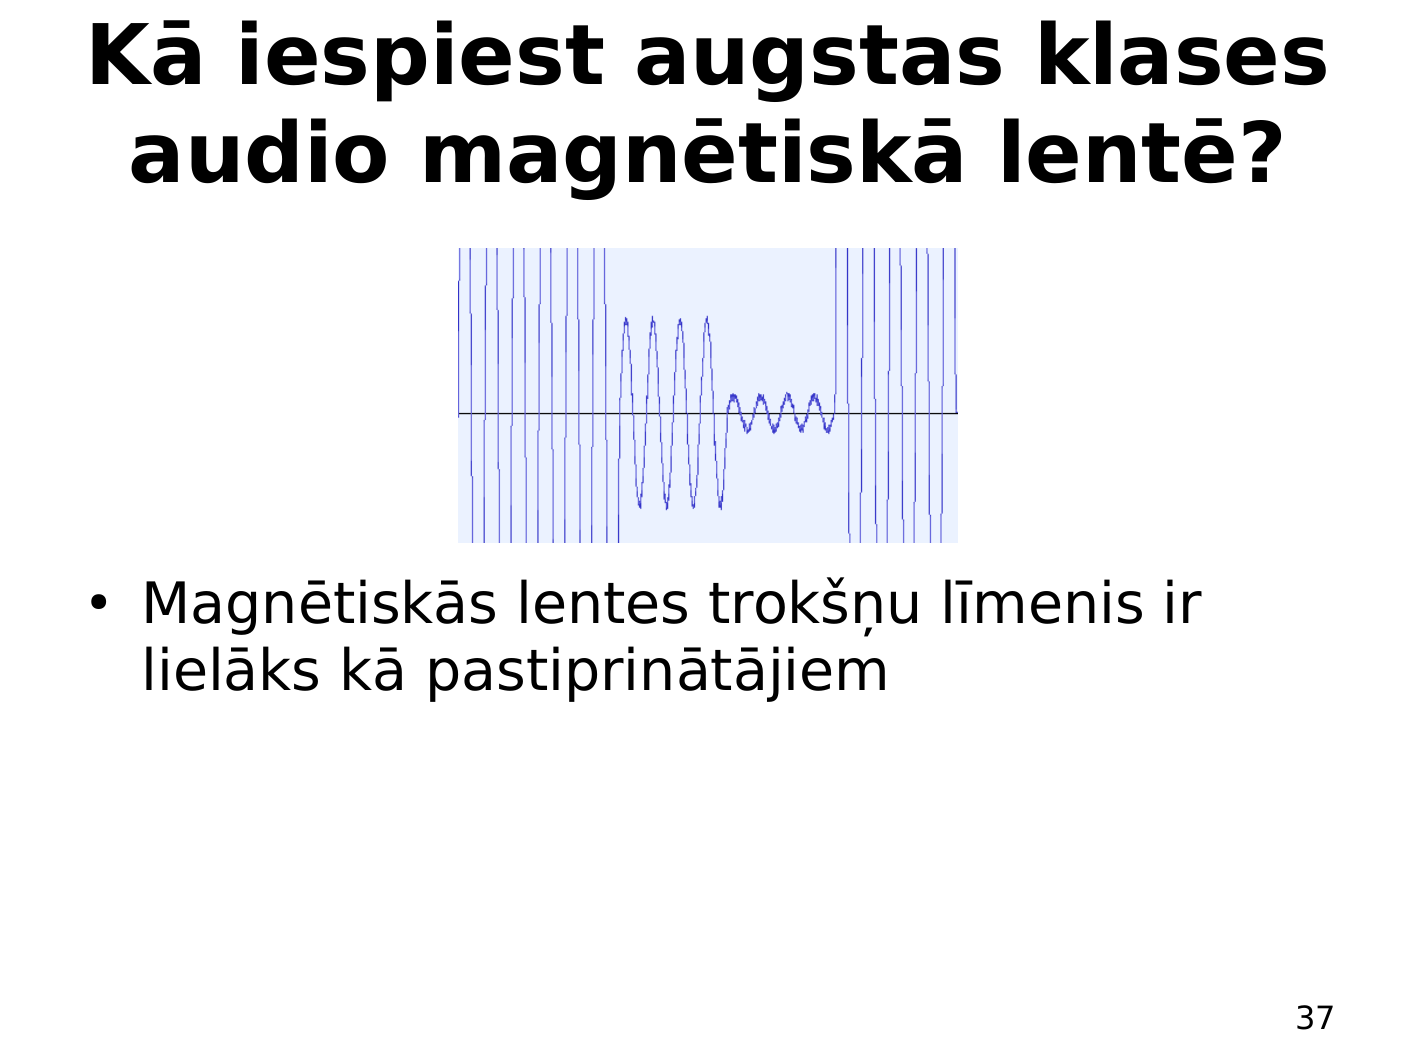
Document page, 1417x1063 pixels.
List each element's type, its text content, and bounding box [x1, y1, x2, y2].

list Magnētiskās lentes trokšņu līmenis ir lielāks kā pastiprinātājiem [70, 570, 1346, 865]
title Kā iespiest augstas klases audio magnētiskā lentē? [70, 7, 1346, 203]
picture [458, 248, 958, 543]
